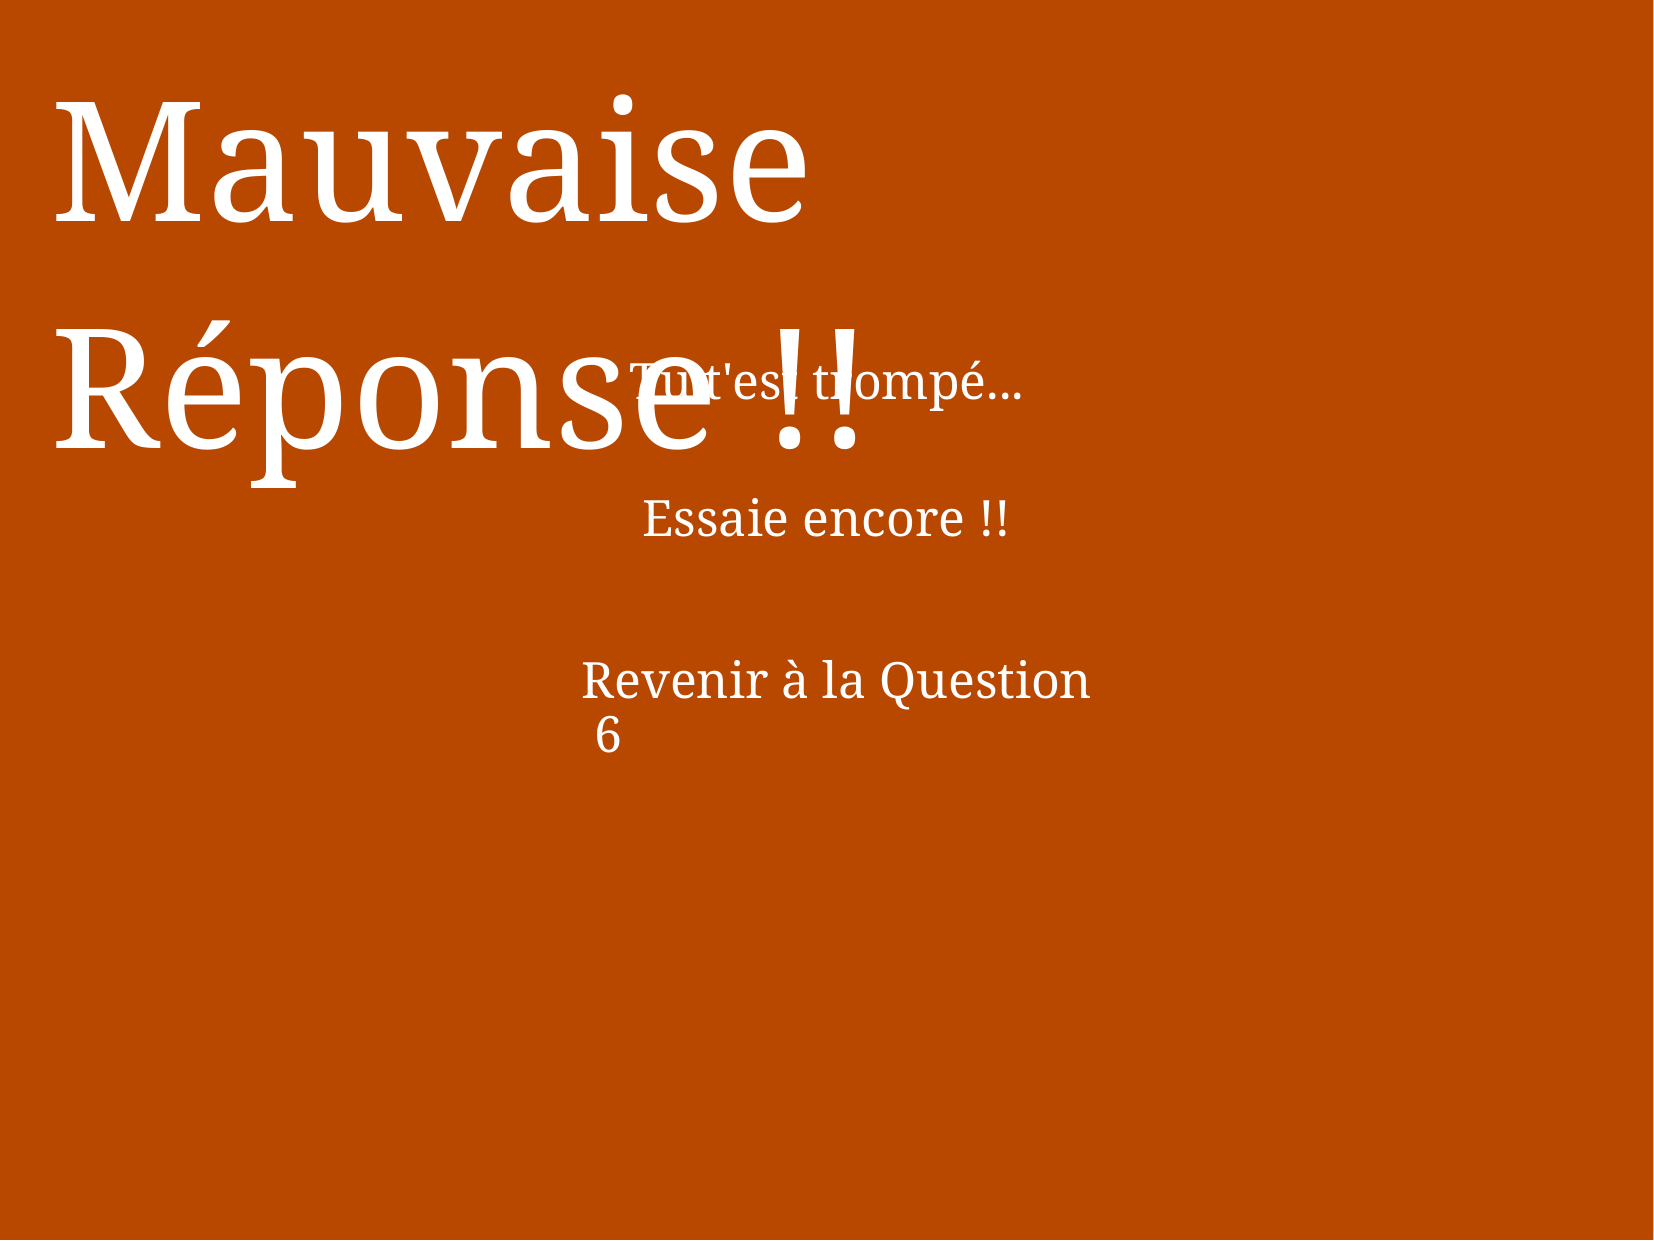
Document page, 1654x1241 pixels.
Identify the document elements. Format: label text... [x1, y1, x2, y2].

text_box Mauvaise Réponse !! [35, 35, 1595, 276]
text_box Tu t'est trompé... Essaie encore !! [342, 339, 1312, 556]
text_box Revenir à la Question 6 [566, 638, 1110, 720]
